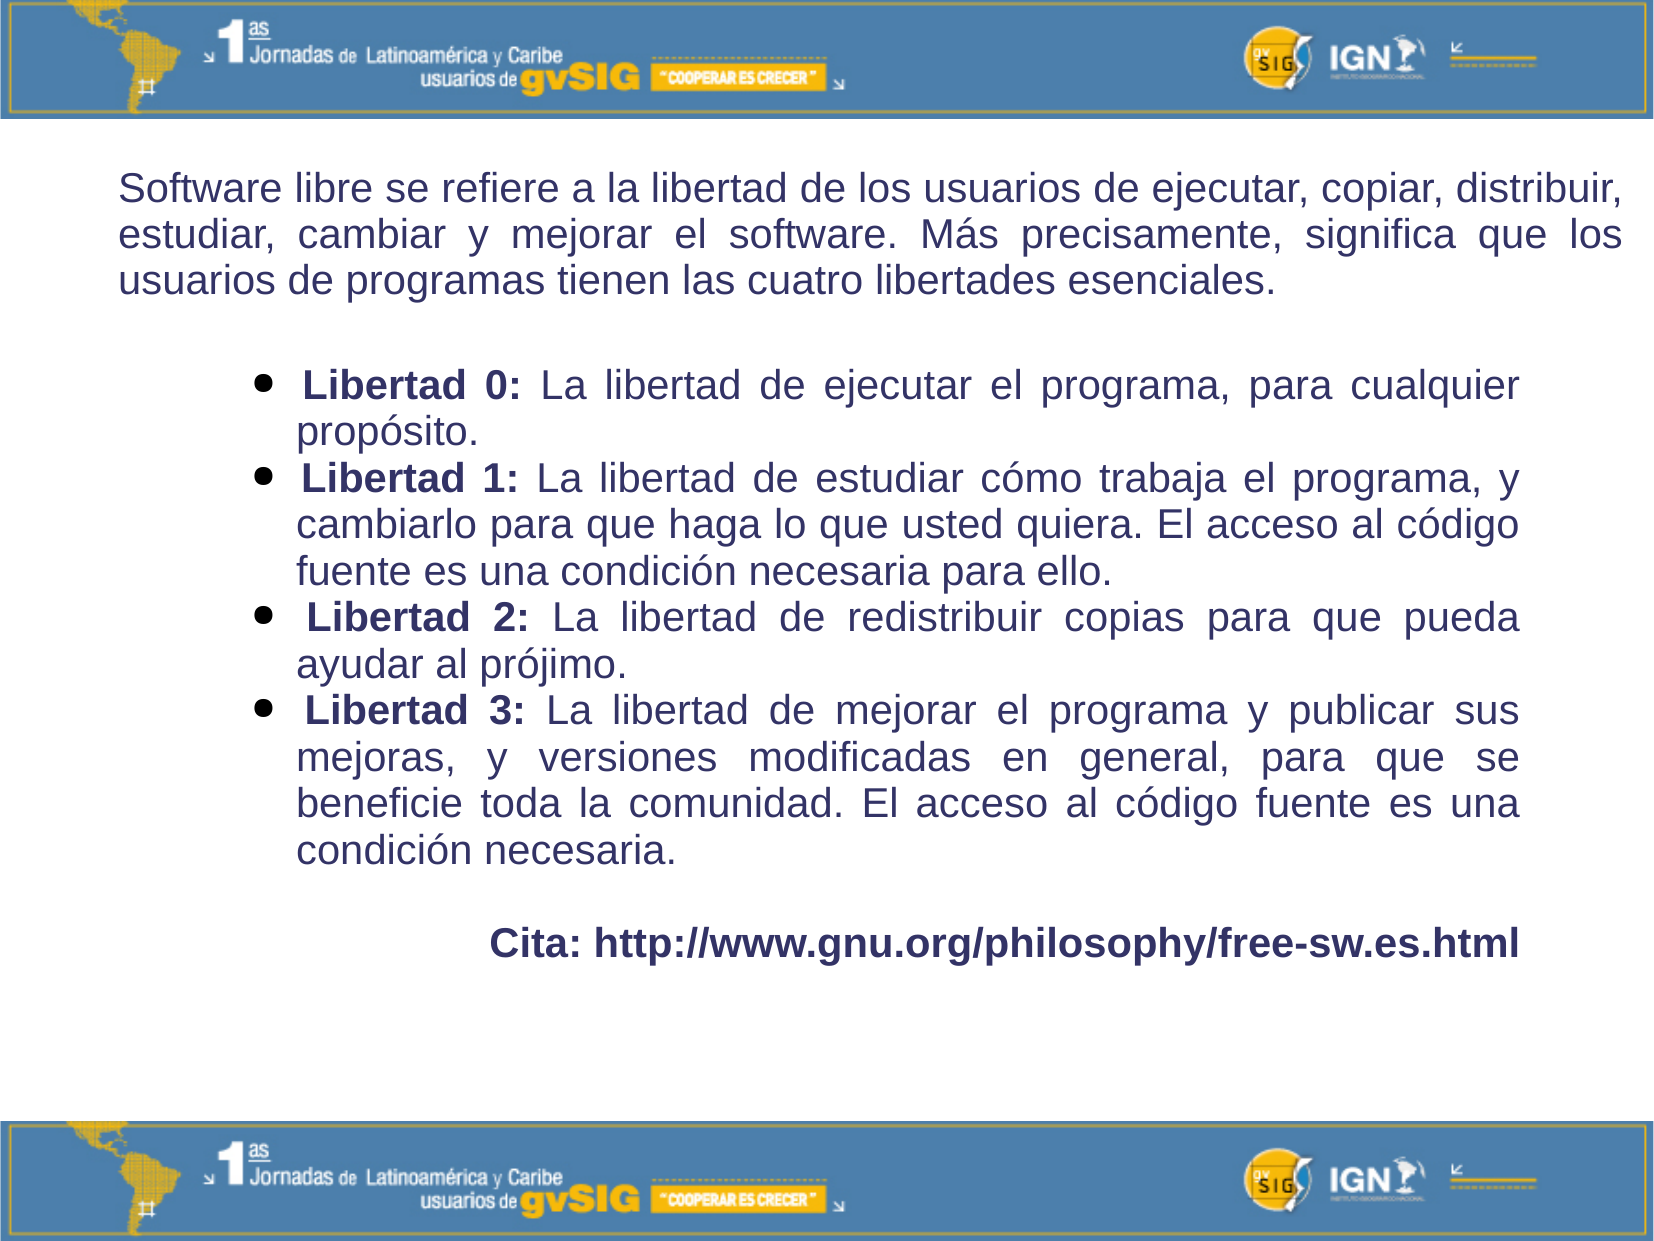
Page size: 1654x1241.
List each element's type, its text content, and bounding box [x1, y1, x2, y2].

text_box Software libre se refiere a la libertad de los usuarios de ejecutar, copiar, distribuir, estudiar, cambiar y mejorar el software. Más precisamente, significa que los usuarios de programas tienen las cuatro libertades esenciales. [118, 147, 1625, 414]
picture [0, 0, 1654, 119]
text_box Libertad 0: La libertad de ejecutar el programa, para cualquier propósito. Libertad 1: La libertad de estudiar cómo trabaja el programa, y cambiarlo para que haga lo que usted quiera. El acceso al código fuente es una condición necesaria para ello. Libertad 2: La libertad de redistribuir copias para que pueda ayudar al prójimo. Libertad 3: La libertad de mejorar el programa y publicar sus mejoras, y versiones modificadas en general, para que se beneficie toda la comunidad. El acceso al código fuente es una condición necesaria. Cita: http://www.gnu.org/philosophy/free-sw.es.html [236, 354, 1536, 1061]
picture [0, 1121, 1654, 1241]
